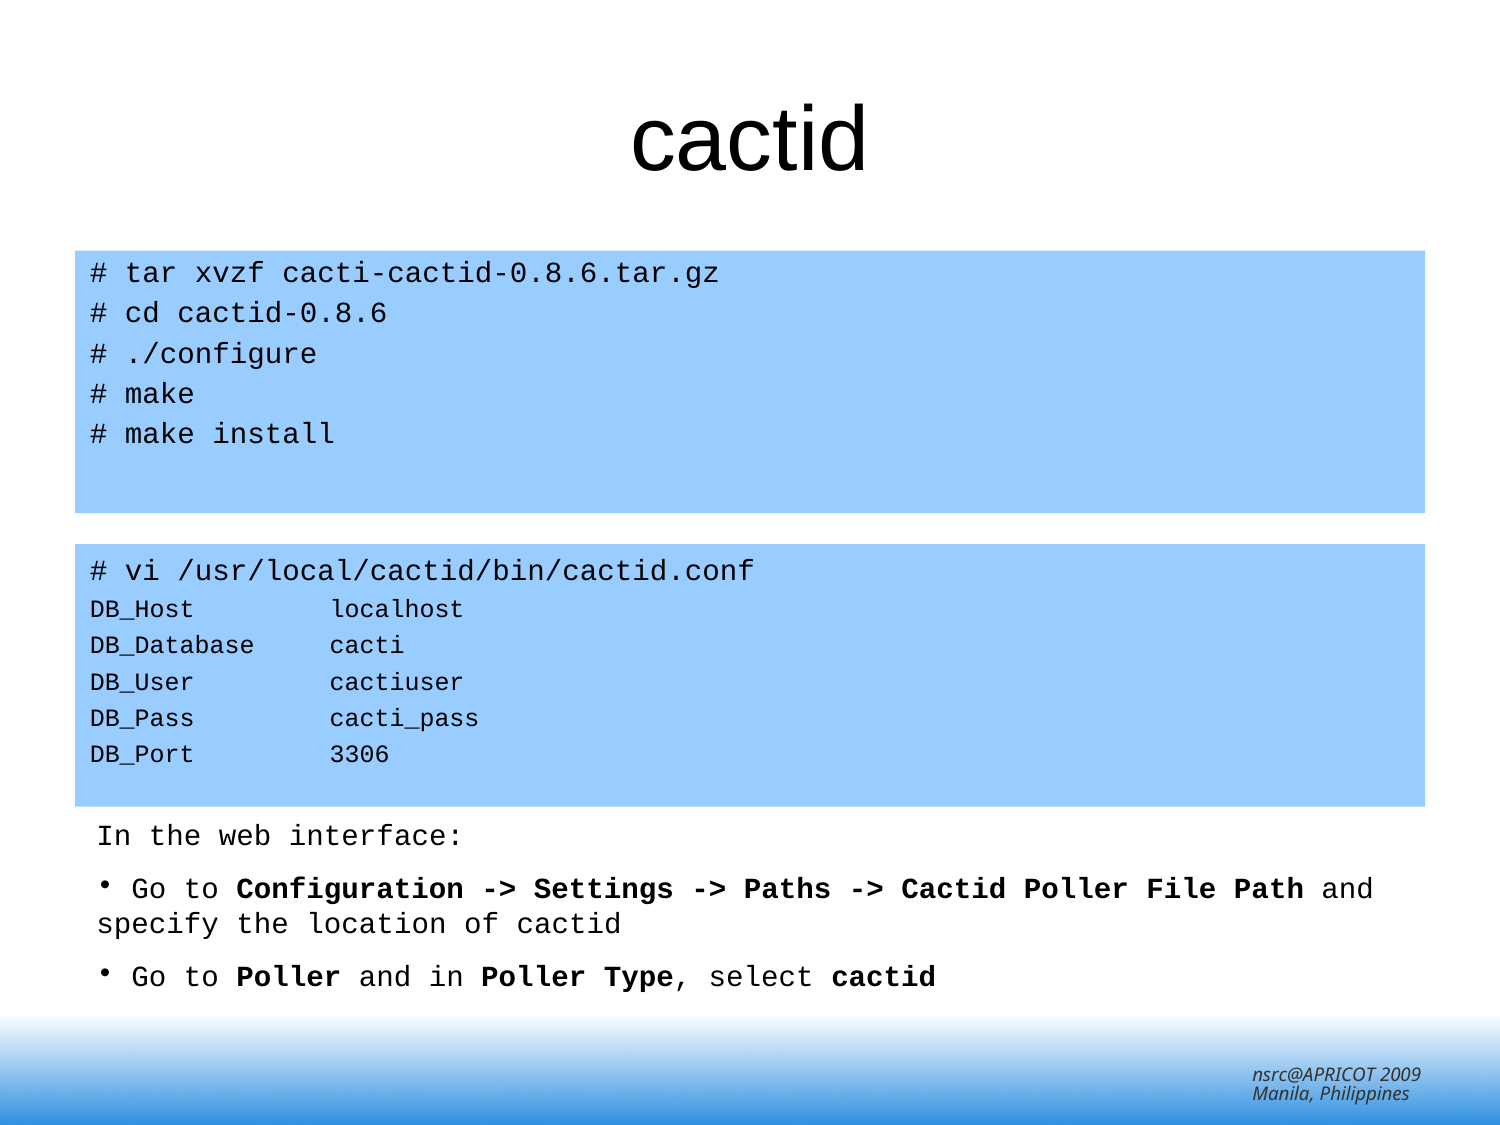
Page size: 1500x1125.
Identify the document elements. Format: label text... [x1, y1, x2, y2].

list # tar xvzf cacti-cactid-0.8.6.tar.gz # cd cactid-0.8.6 # ./configure # make # make install [75, 250, 1426, 514]
title cactid [75, 45, 1426, 233]
picture [0, 1012, 1500, 1125]
text_box # vi /usr/local/cactid/bin/cactid.conf DB_Host localhost DB_Database cacti DB_User cactiuser DB_Pass cacti_pass DB_Port 3306 [75, 544, 1426, 807]
text_box In the web interface: Go to Configuration -> Settings -> Paths -> Cactid Poller File Path and specify the location of cactid Go to Poller and in Poller Type, select cactid [81, 808, 1432, 1001]
